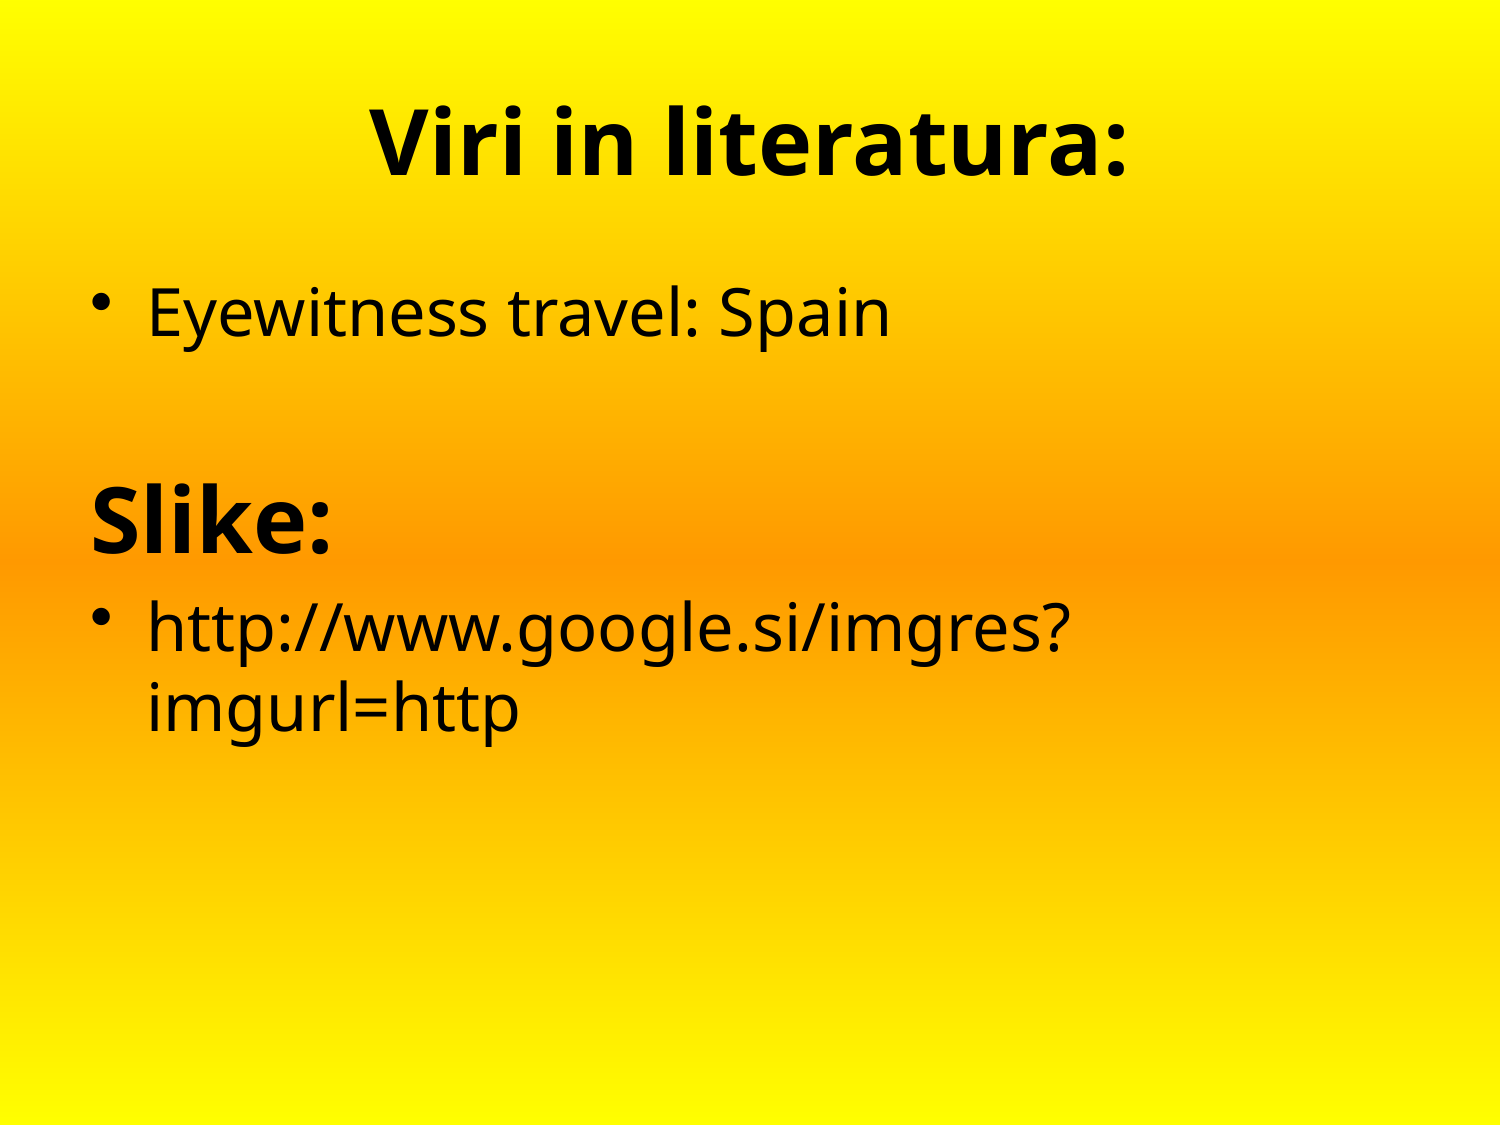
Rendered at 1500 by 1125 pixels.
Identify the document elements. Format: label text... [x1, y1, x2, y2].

list Eyewitness travel: Spain Slike: http://www.google.si/imgres?imgurl=http [75, 262, 1425, 1005]
title Viri in literatura: [75, 45, 1425, 233]
